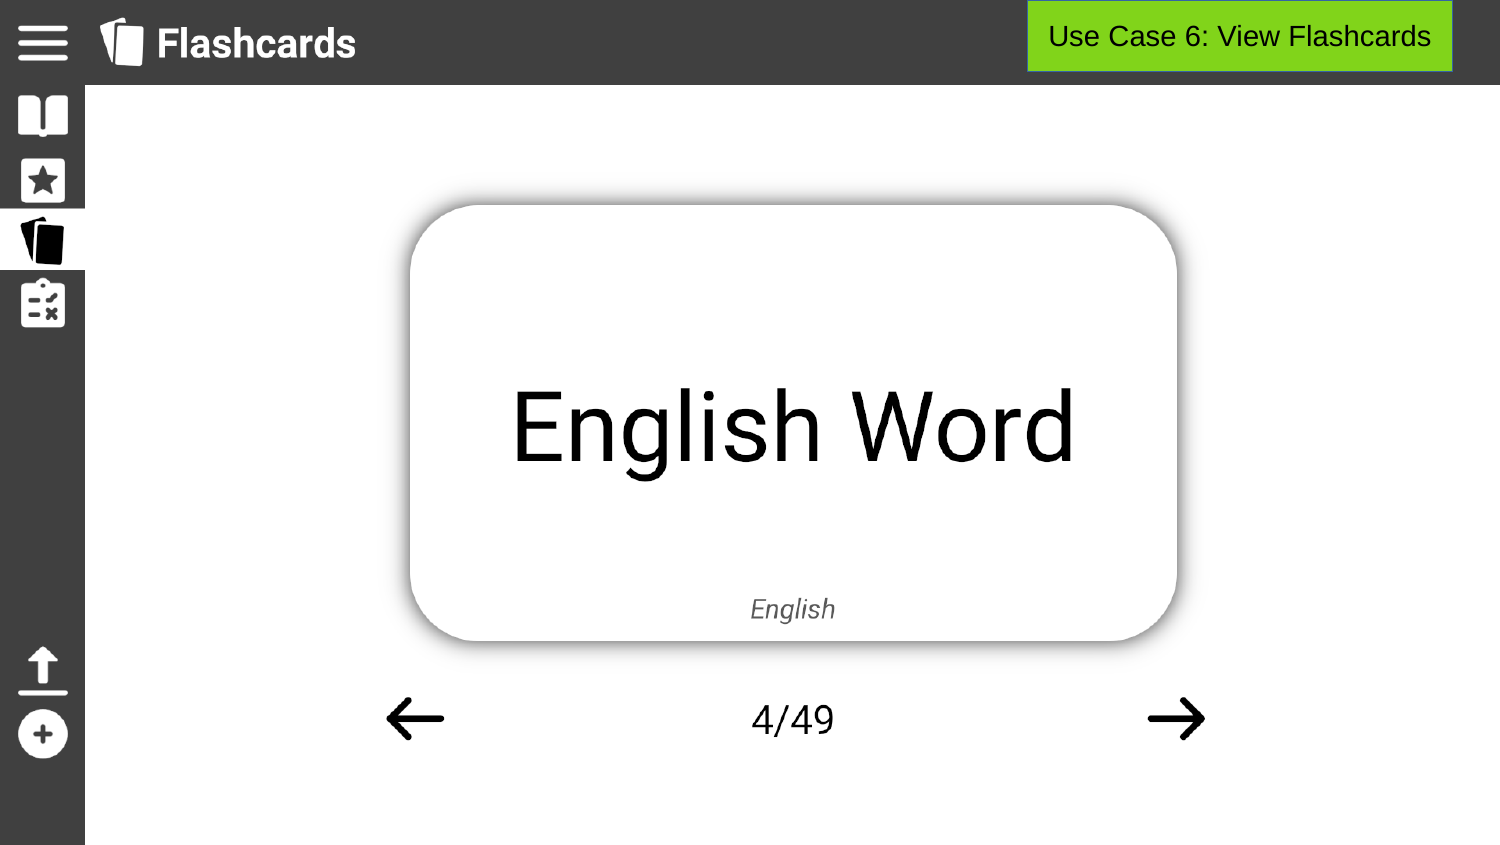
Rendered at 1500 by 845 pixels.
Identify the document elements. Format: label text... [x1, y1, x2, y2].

picture [0, 0, 1500, 845]
text_box Use Case 6: View Flashcards [1027, 0, 1453, 72]
